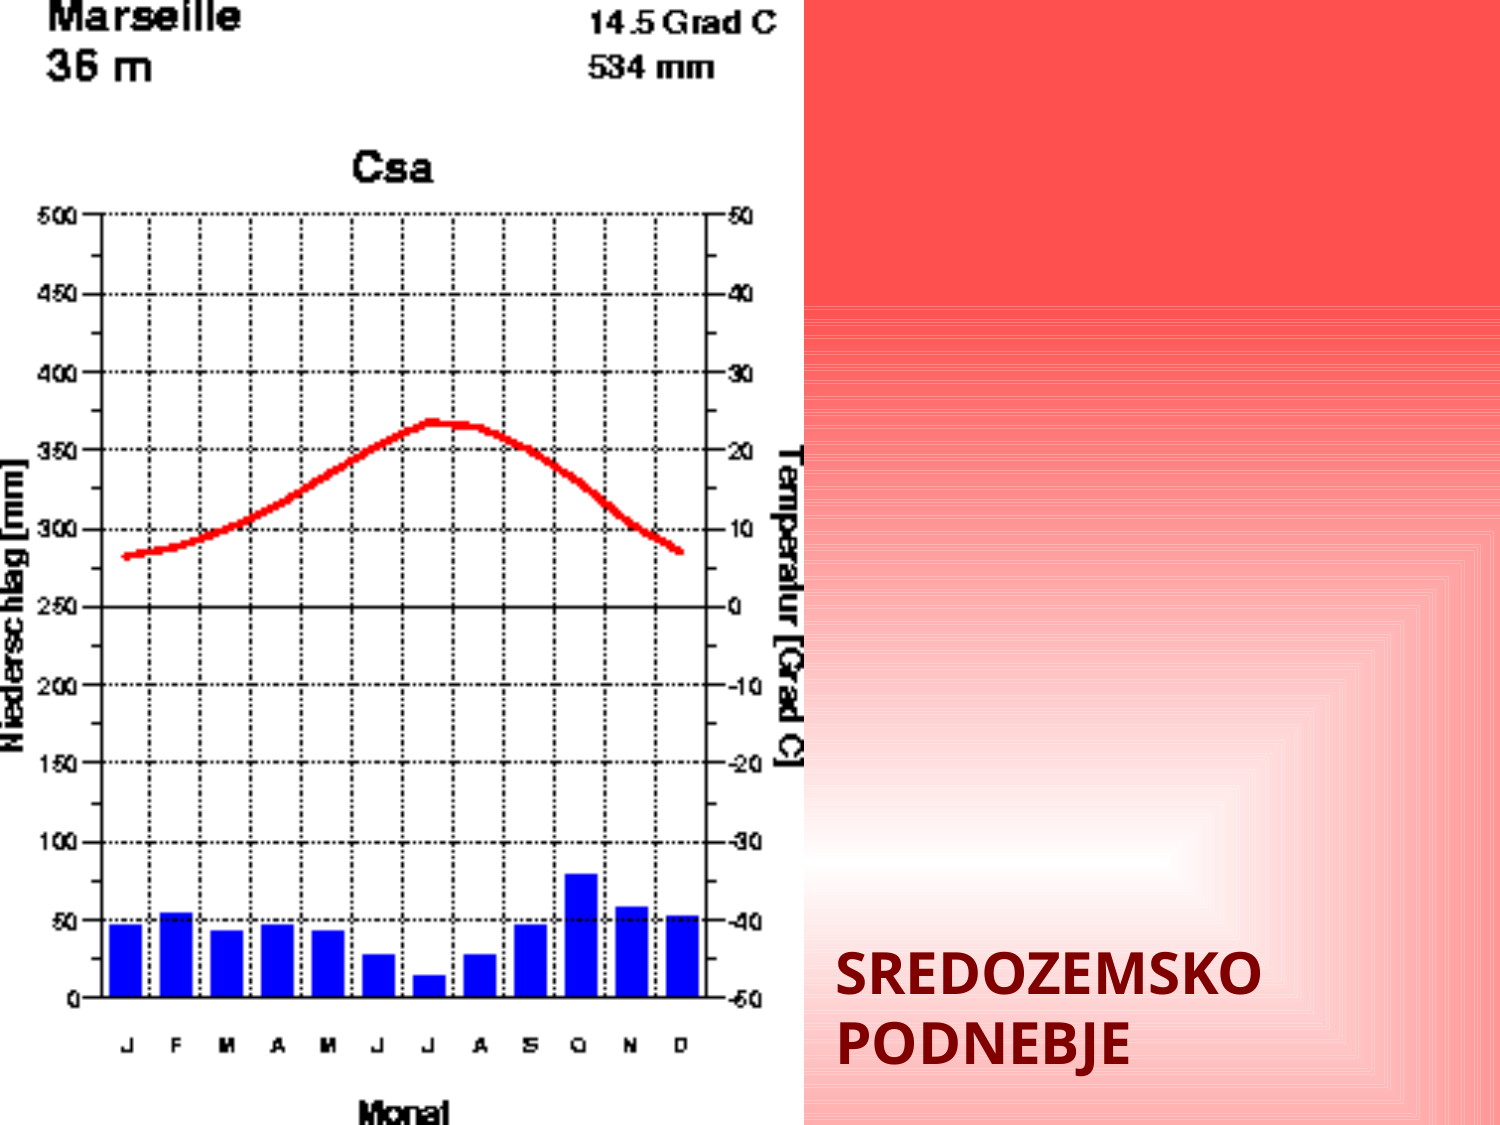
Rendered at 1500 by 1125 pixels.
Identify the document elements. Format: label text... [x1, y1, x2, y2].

text_box SREDOZEMSKO PODNEBJE [820, 928, 1471, 1084]
picture [0, 0, 804, 1125]
